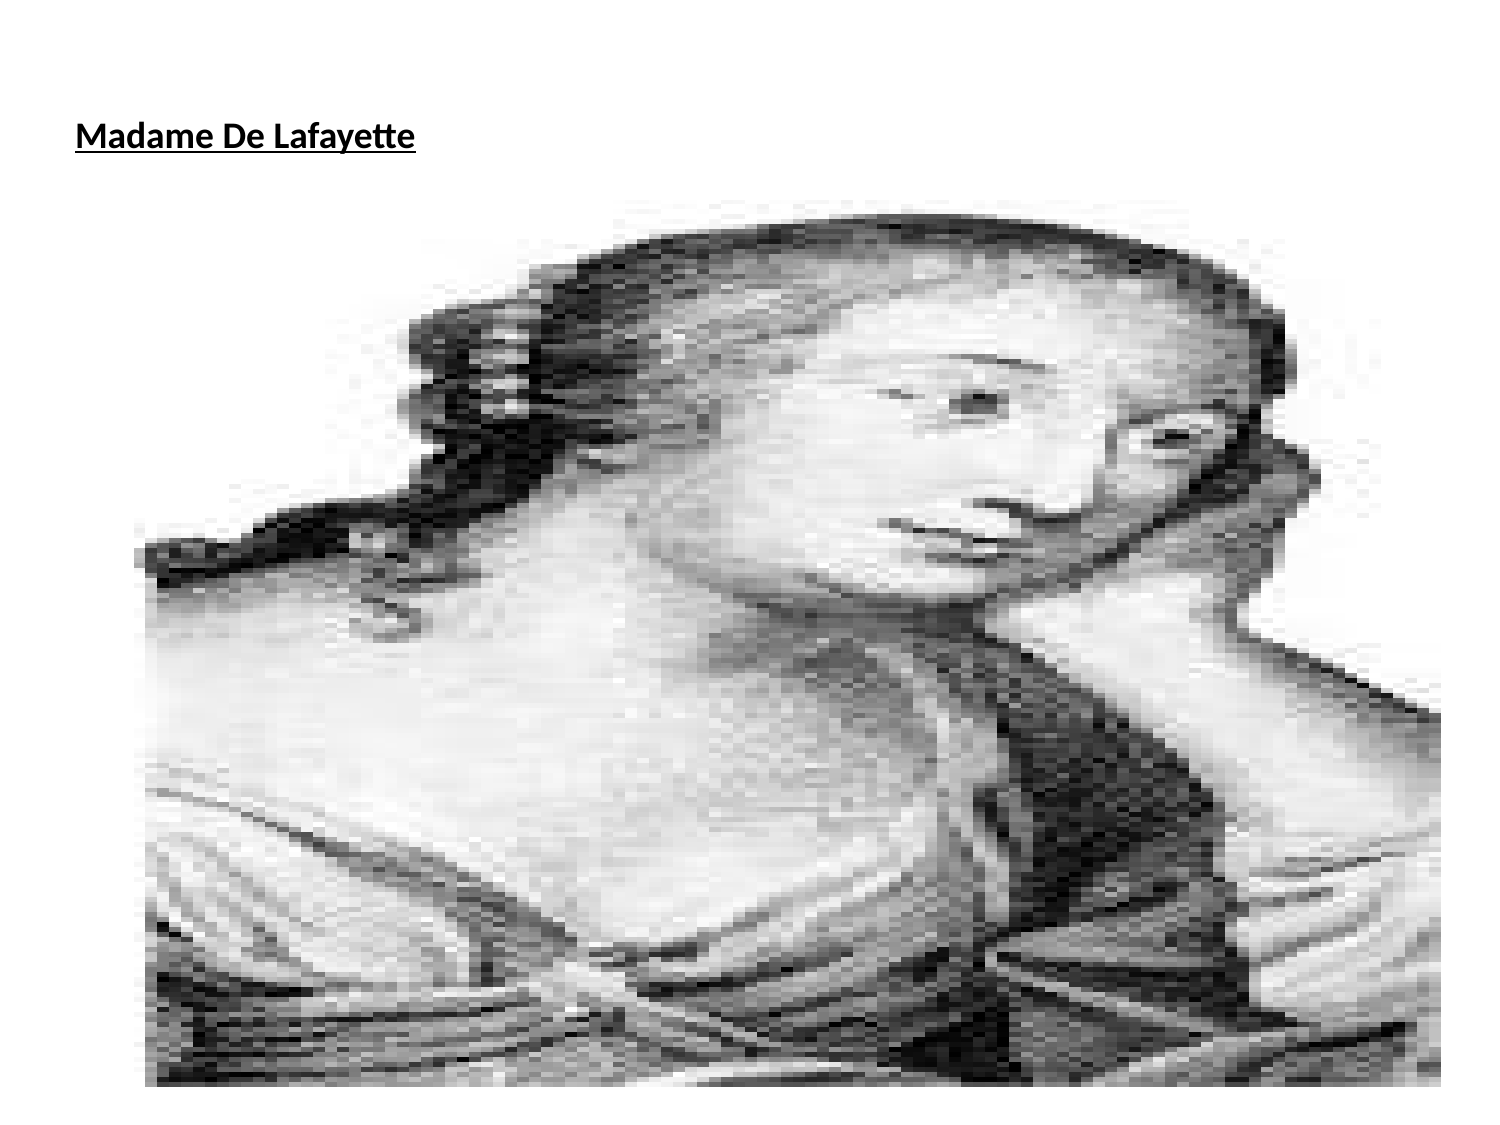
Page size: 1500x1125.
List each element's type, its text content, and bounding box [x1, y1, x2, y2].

title Madame De Lafayette [75, 44, 1425, 233]
picture [134, 200, 1441, 1087]
